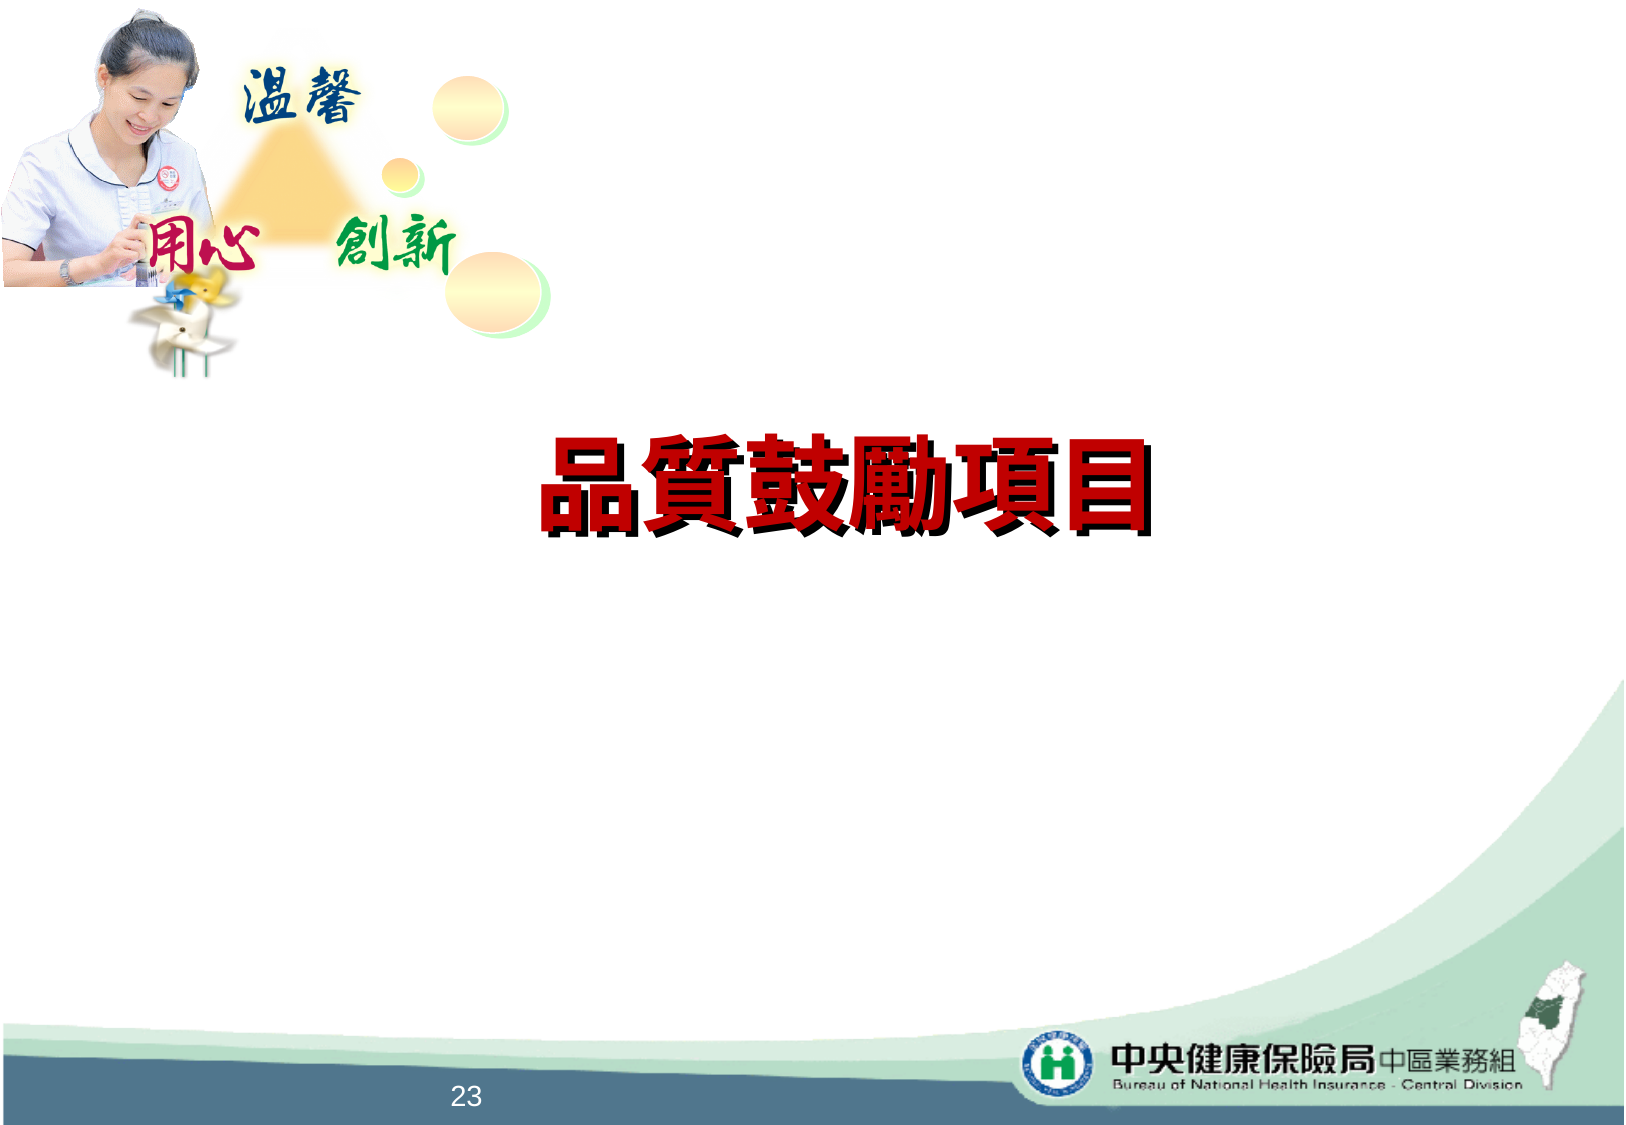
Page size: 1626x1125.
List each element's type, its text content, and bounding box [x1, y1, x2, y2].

title 品質鼓勵項目 [132, 316, 1563, 645]
text_box [435, 1065, 815, 1125]
